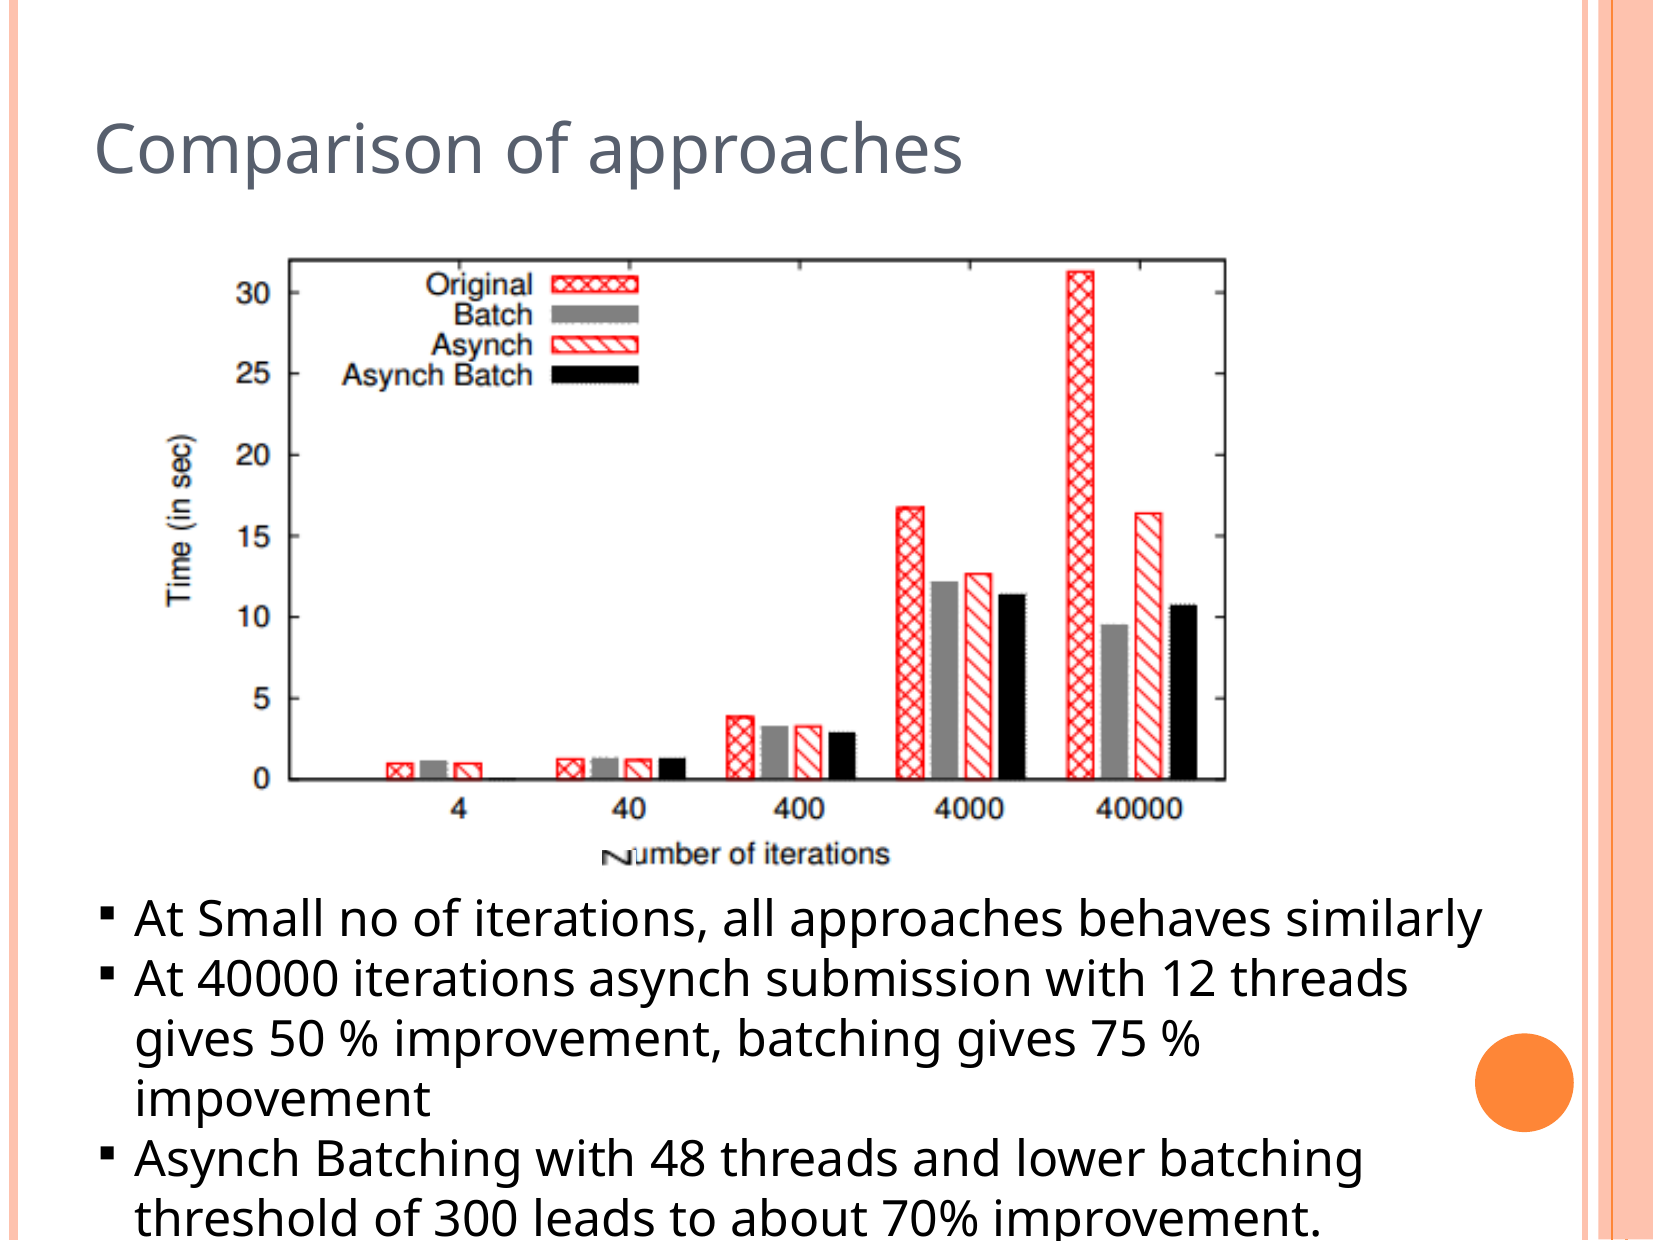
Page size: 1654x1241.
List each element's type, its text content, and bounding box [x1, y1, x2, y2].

picture [130, 224, 1276, 886]
text_box At Small no of iterations, all approaches behaves similarly At 40000 iterations asynch submission with 12 threads gives 50 % improvement, batching gives 75 % impovement Asynch Batching with 48 threads and lower batching threshold of 300 leads to about 70% improvement. [82, 882, 1502, 1182]
text_box Comparison of approaches [76, 7, 1565, 199]
